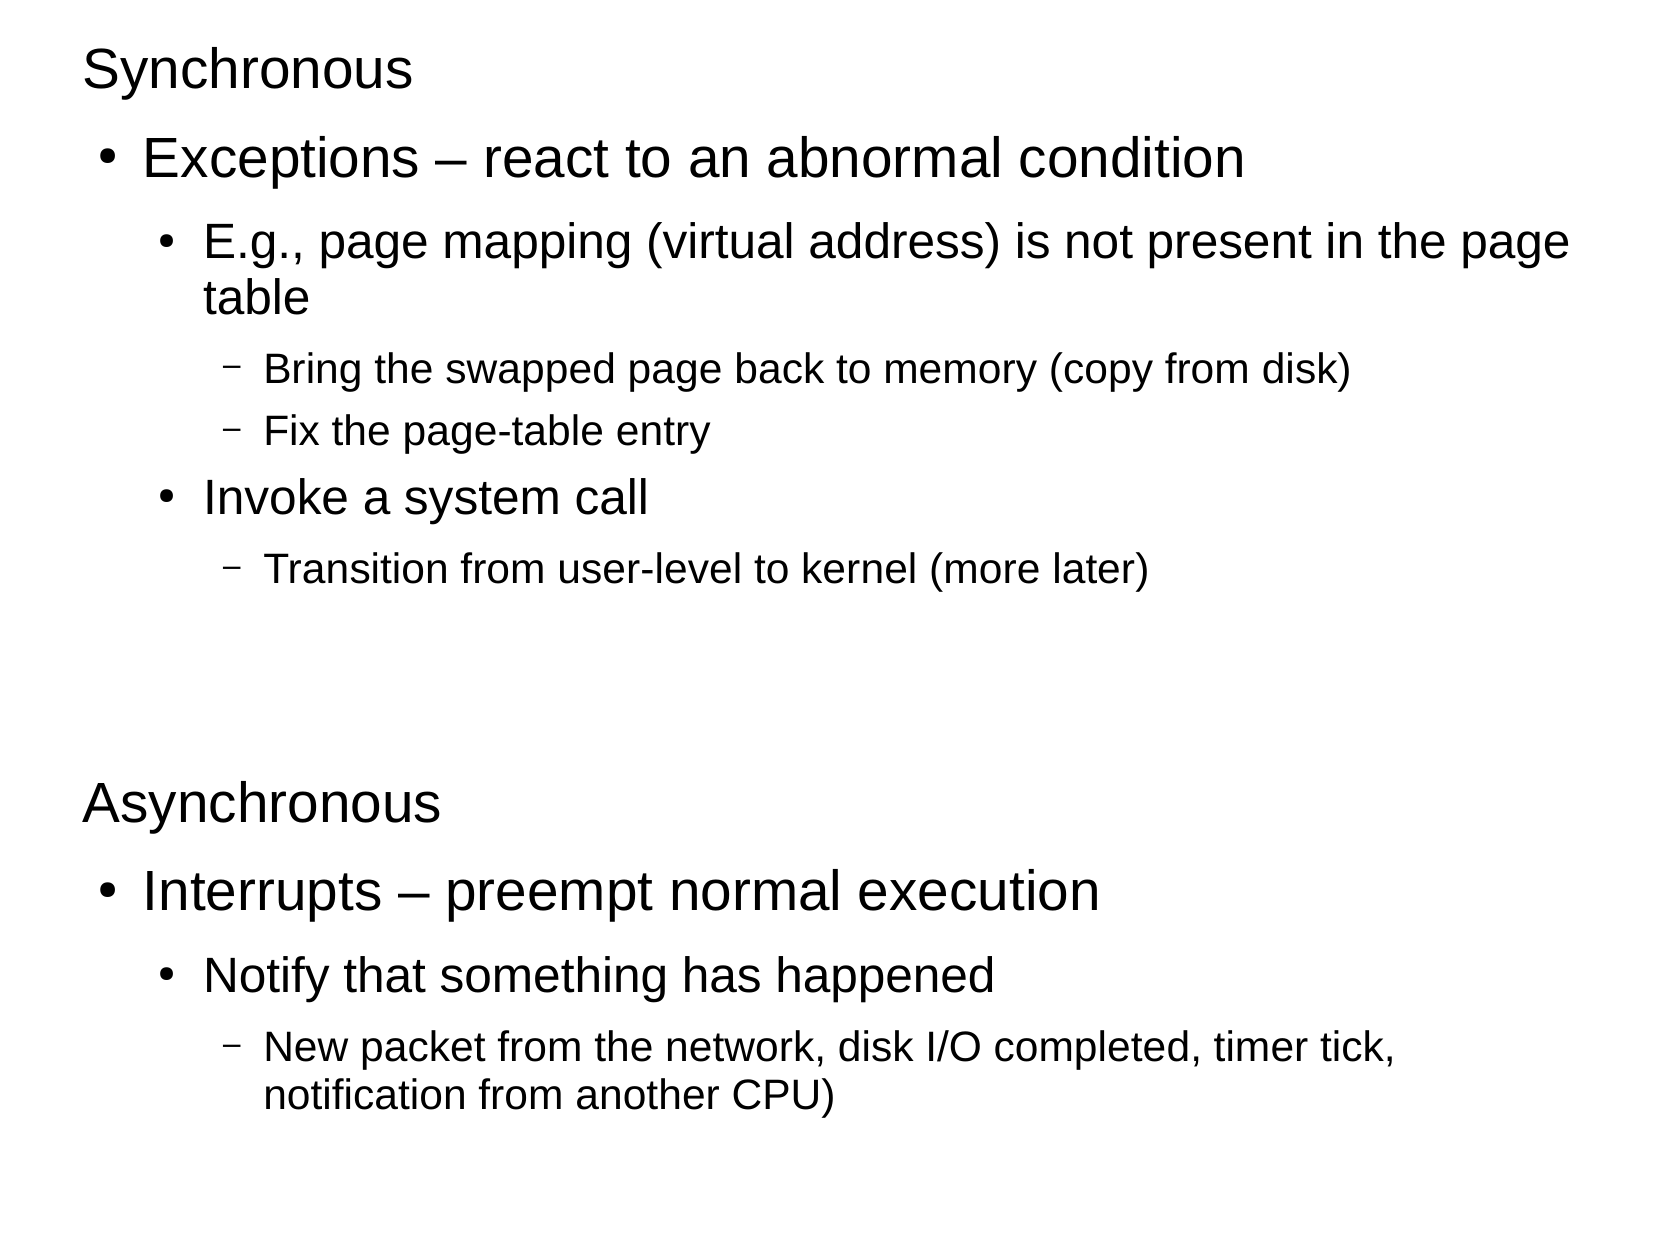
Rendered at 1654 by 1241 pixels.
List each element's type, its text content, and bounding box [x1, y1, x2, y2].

list Synchronous Exceptions – react to an abnormal condition E.g., page mapping (virtual address) is not present in the page table Bring the swapped page back to memory (copy from disk) Fix the page-table entry Invoke a system call Transition from user-level to kernel (more later) Asynchronous Interrupts – preempt normal execution Notify that something has happened New packet from the network, disk I/O completed, timer tick, notification from another CPU) [82, 37, 1571, 1126]
